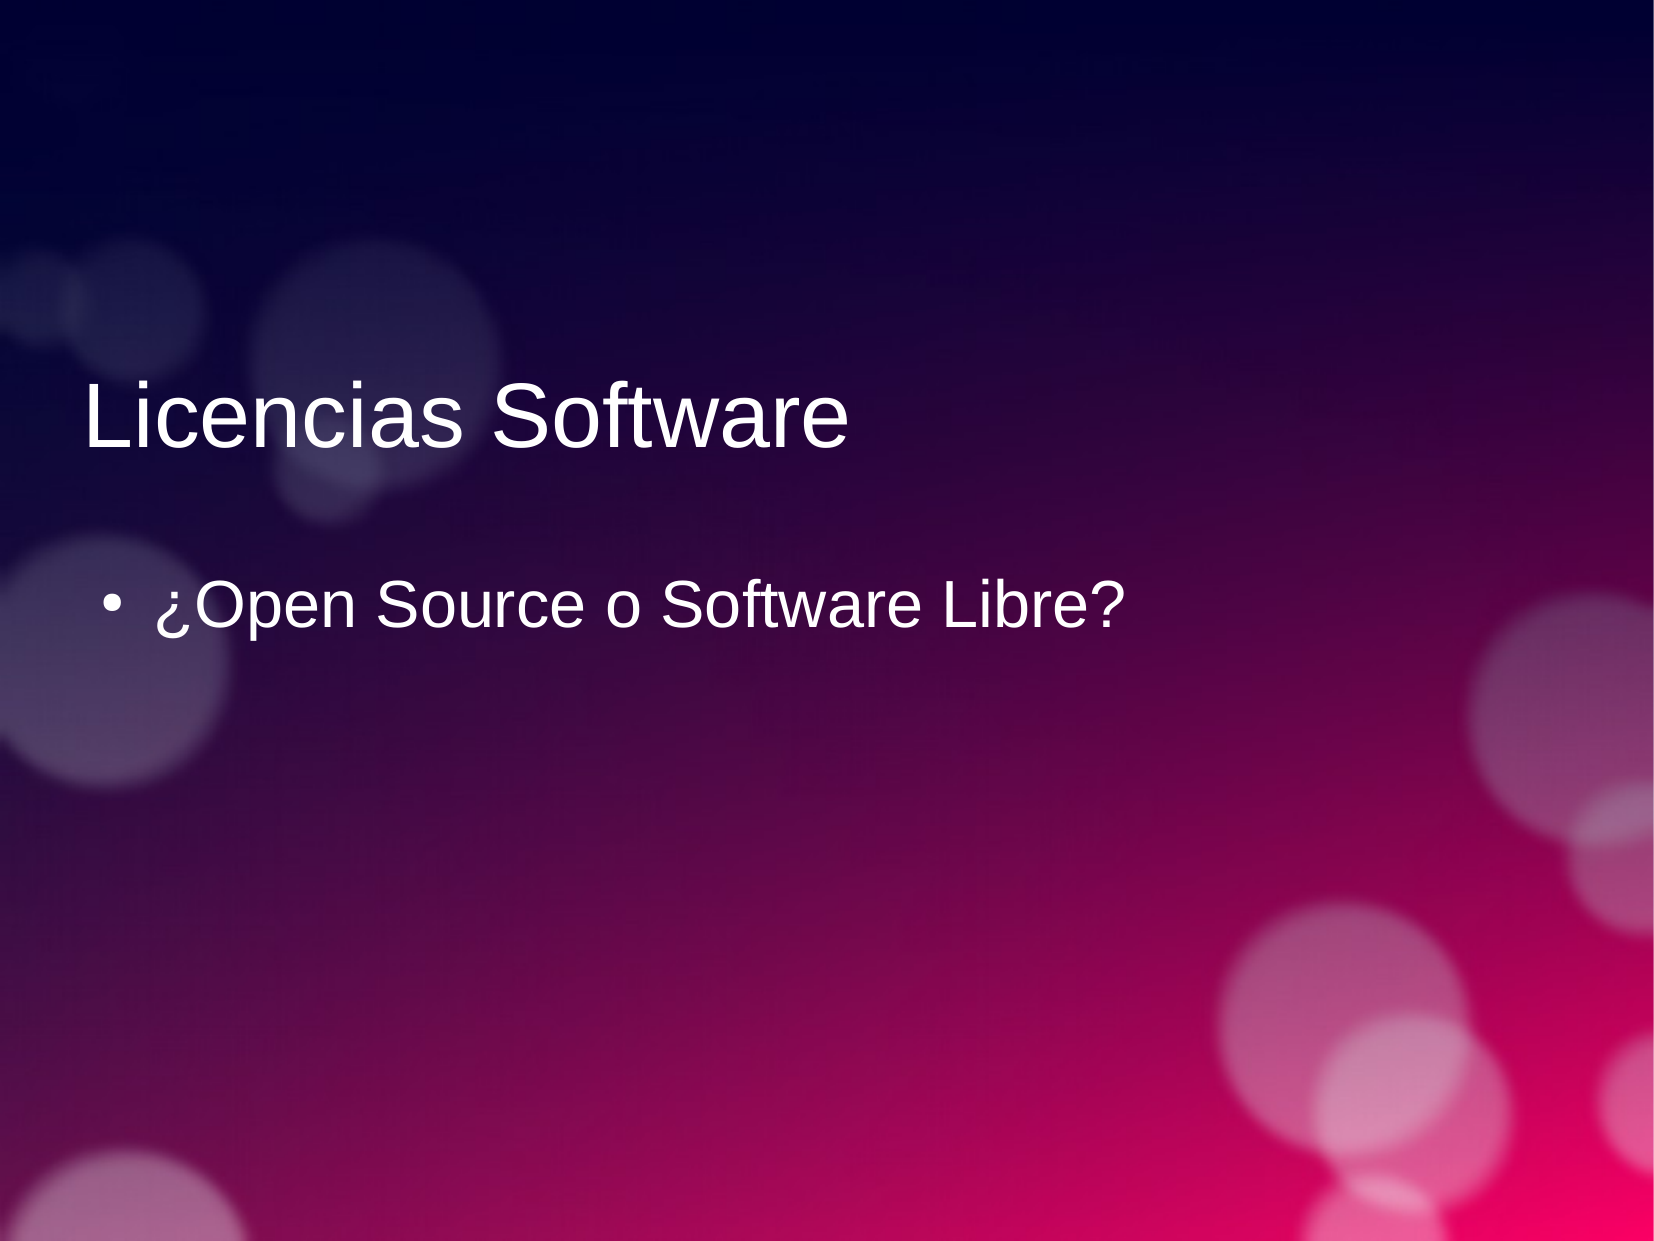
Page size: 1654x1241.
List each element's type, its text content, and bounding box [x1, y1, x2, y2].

title Licencias Software [82, 312, 1571, 520]
list ¿Open Source o Software Libre? [82, 566, 1571, 1010]
picture [0, 0, 1654, 1241]
